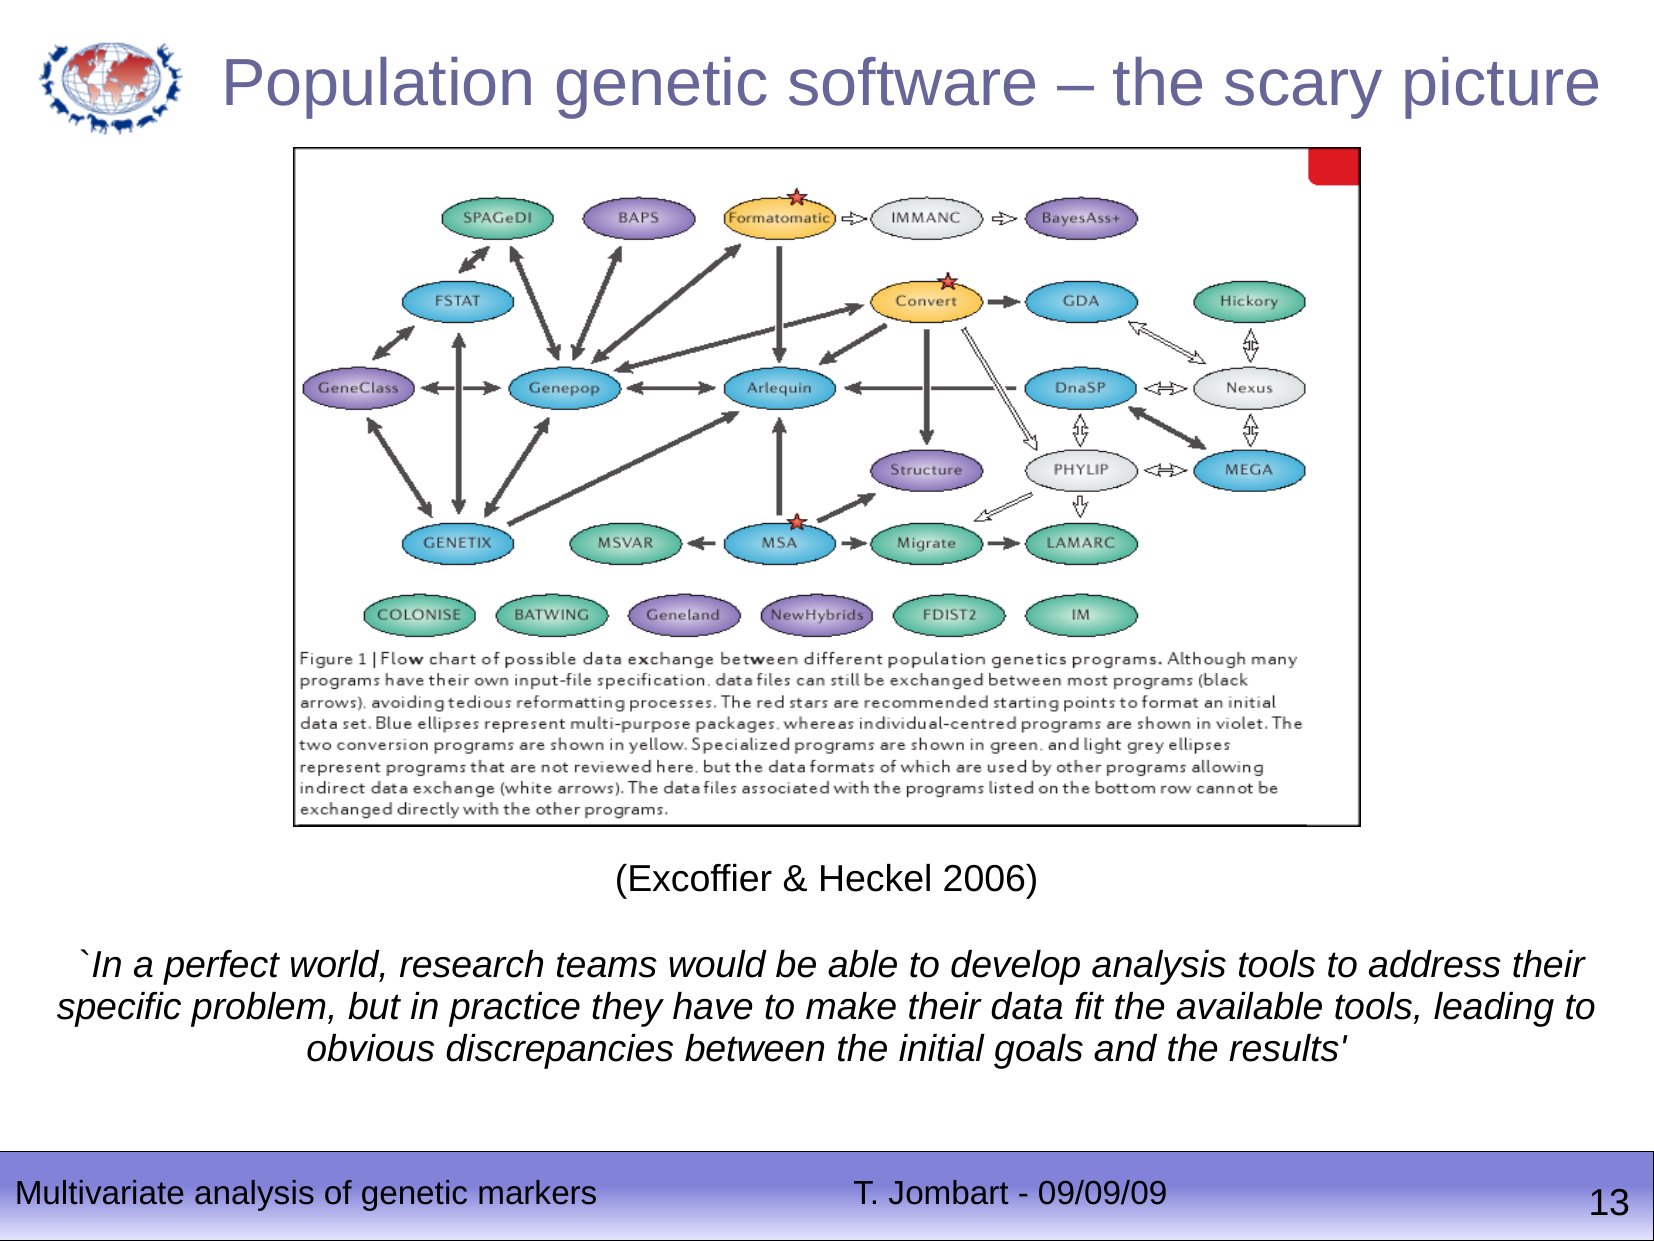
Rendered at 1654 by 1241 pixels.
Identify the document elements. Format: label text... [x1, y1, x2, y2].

text_box 13 [1573, 1174, 1654, 1232]
text_box `In a perfect world, research teams would be able to develop analysis tools to address their specific problem, but in practice they have to make their data fit the available tools, leading to obvious discrepancies between the initial goals and the results' [29, 943, 1625, 1112]
picture [293, 147, 1361, 827]
text_box T. Jombart - 09/09/09 [838, 1167, 1202, 1225]
text_box Multivariate analysis of genetic markers [0, 1167, 614, 1220]
text_box (Excoffier & Heckel 2006) [600, 850, 1054, 908]
text_box Population genetic software – the scary picture [206, 37, 1654, 127]
text_box [0, 1151, 1654, 1241]
picture [25, 29, 186, 144]
